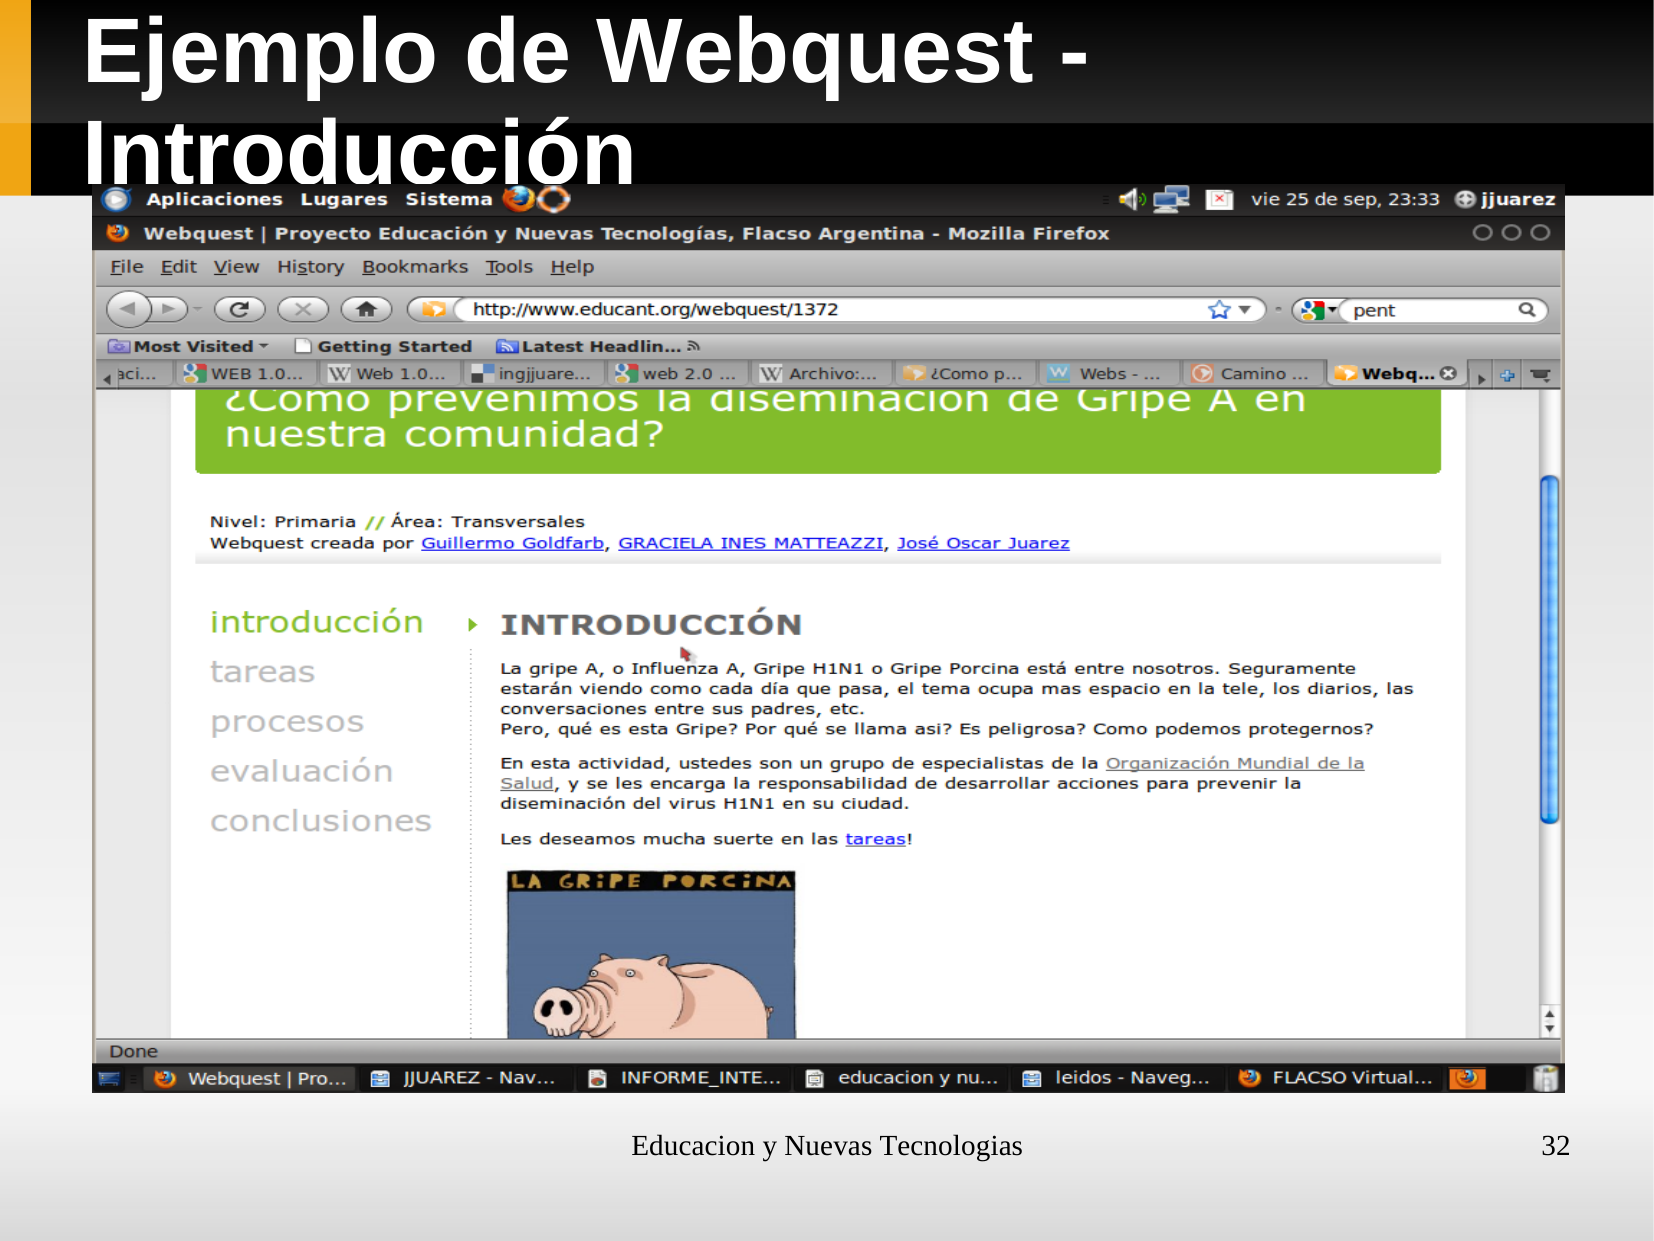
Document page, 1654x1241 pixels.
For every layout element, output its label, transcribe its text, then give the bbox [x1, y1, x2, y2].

title Ejemplo de Webquest - Introducción [82, 0, 1571, 307]
picture [0, 0, 1654, 1241]
